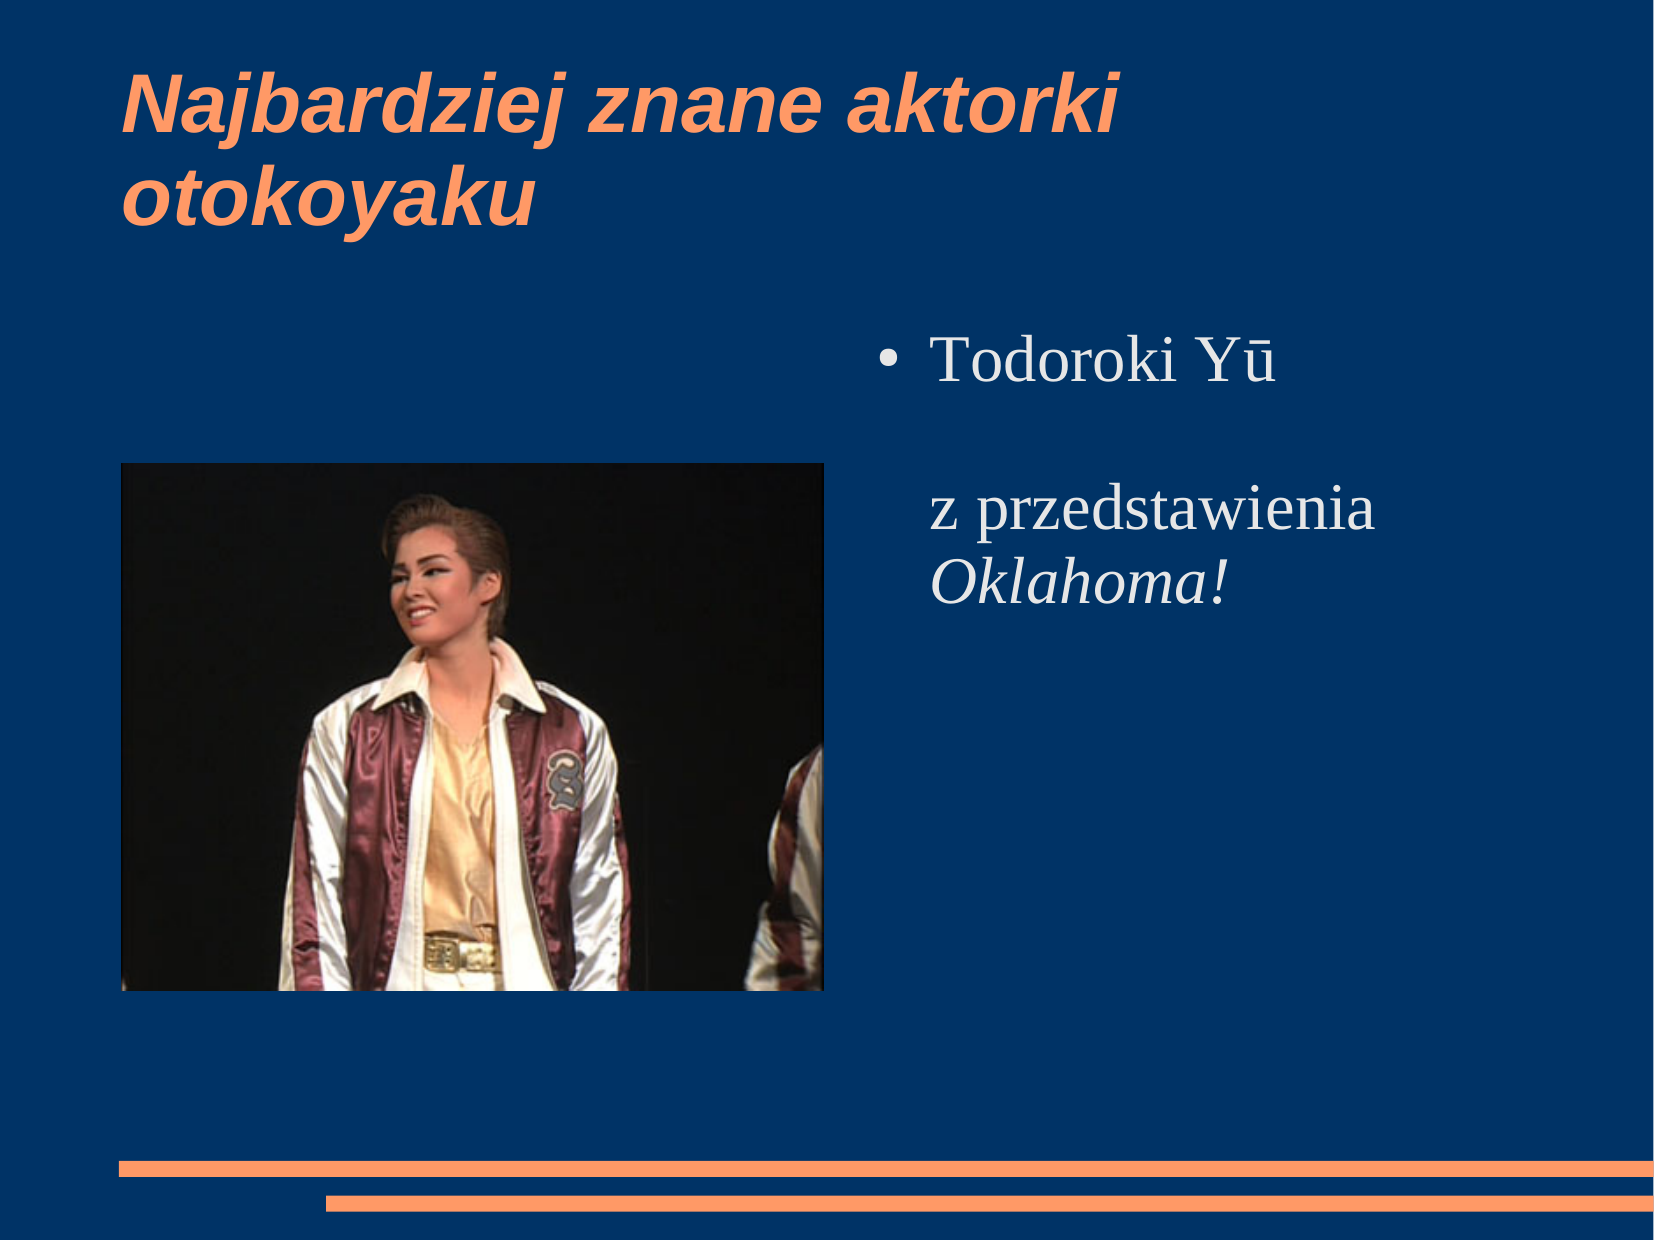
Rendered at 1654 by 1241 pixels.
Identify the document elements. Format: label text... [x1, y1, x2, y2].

title Najbardziej znane aktorki otokoyaku [121, 46, 1534, 254]
list Todoroki Yū z przedstawienia Oklahoma! [858, 322, 1562, 1133]
picture [121, 463, 824, 991]
